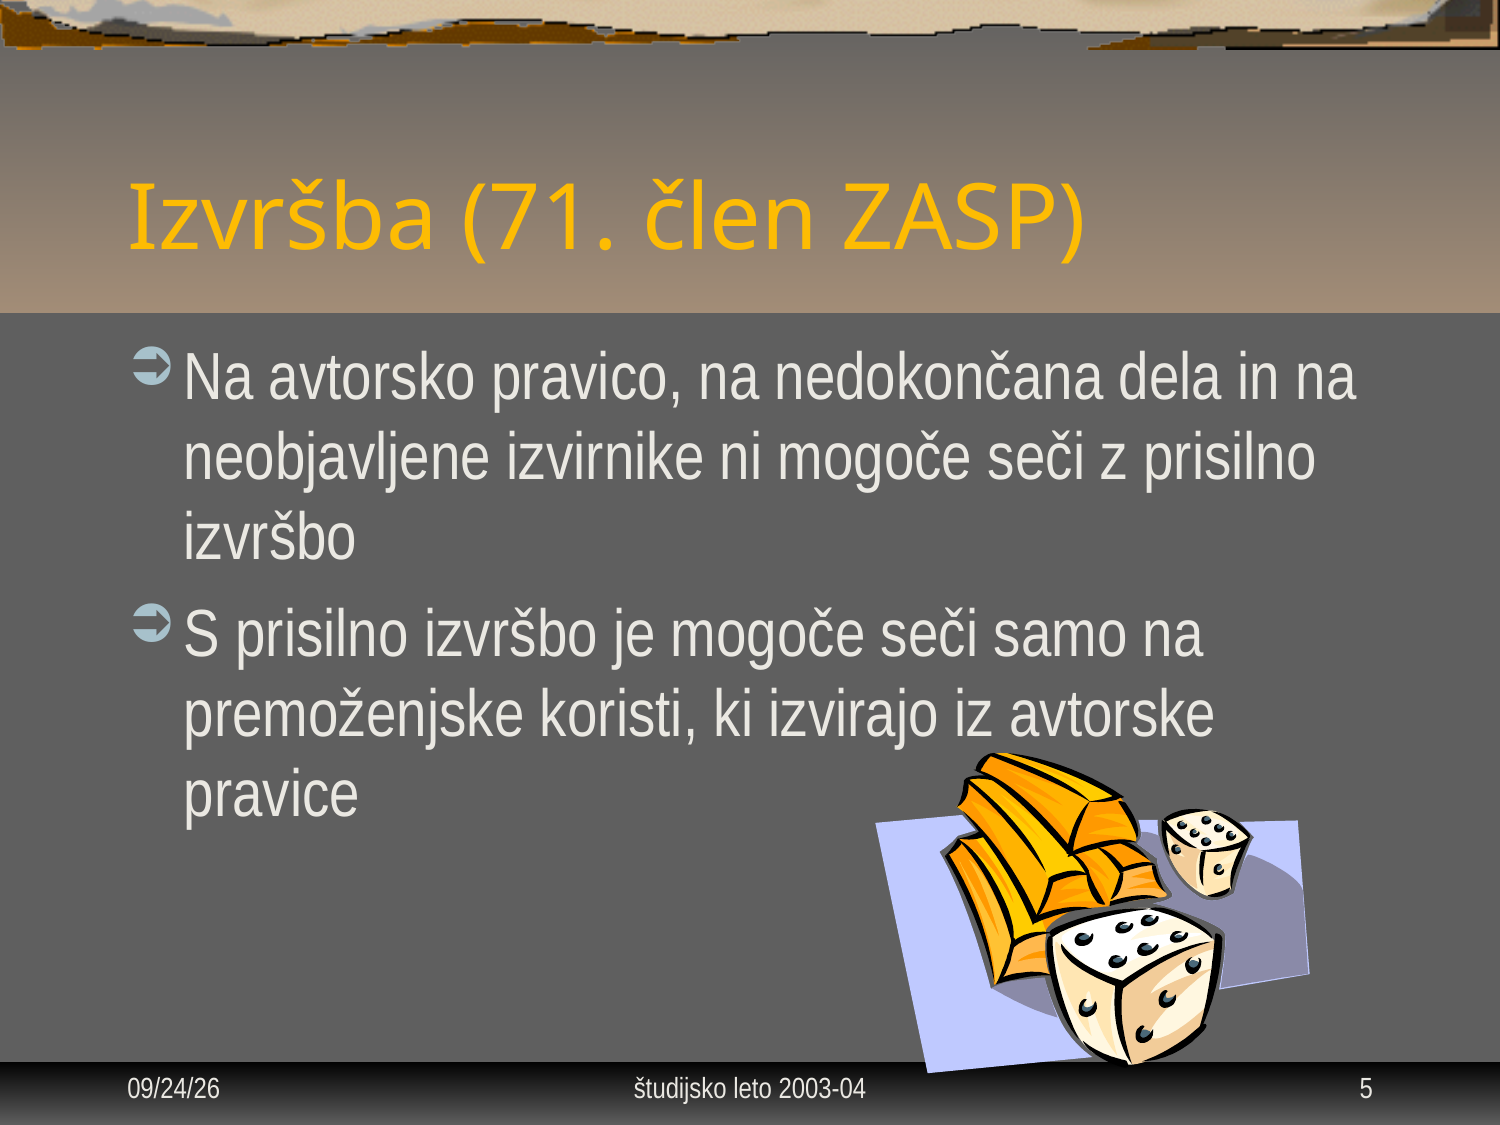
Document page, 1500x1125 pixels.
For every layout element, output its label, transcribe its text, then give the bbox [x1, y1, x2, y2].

title Izvršba (71. člen ZASP) [112, 87, 1388, 275]
text_box <number> [1074, 1037, 1388, 1113]
picture [0, 0, 1500, 50]
text_box študijsko leto 2003-04 [512, 1037, 988, 1113]
text_box 11/05/14 [112, 1037, 426, 1113]
picture [875, 750, 1313, 1077]
list Na avtorsko pravico, na nedokončana dela in na neobjavljene izvirnike ni mogoče seči z prisilno izvršbo S prisilno izvršbo je mogoče seči samo na premoženjske koristi, ki izvirajo iz avtorske pravice [112, 324, 1388, 1001]
